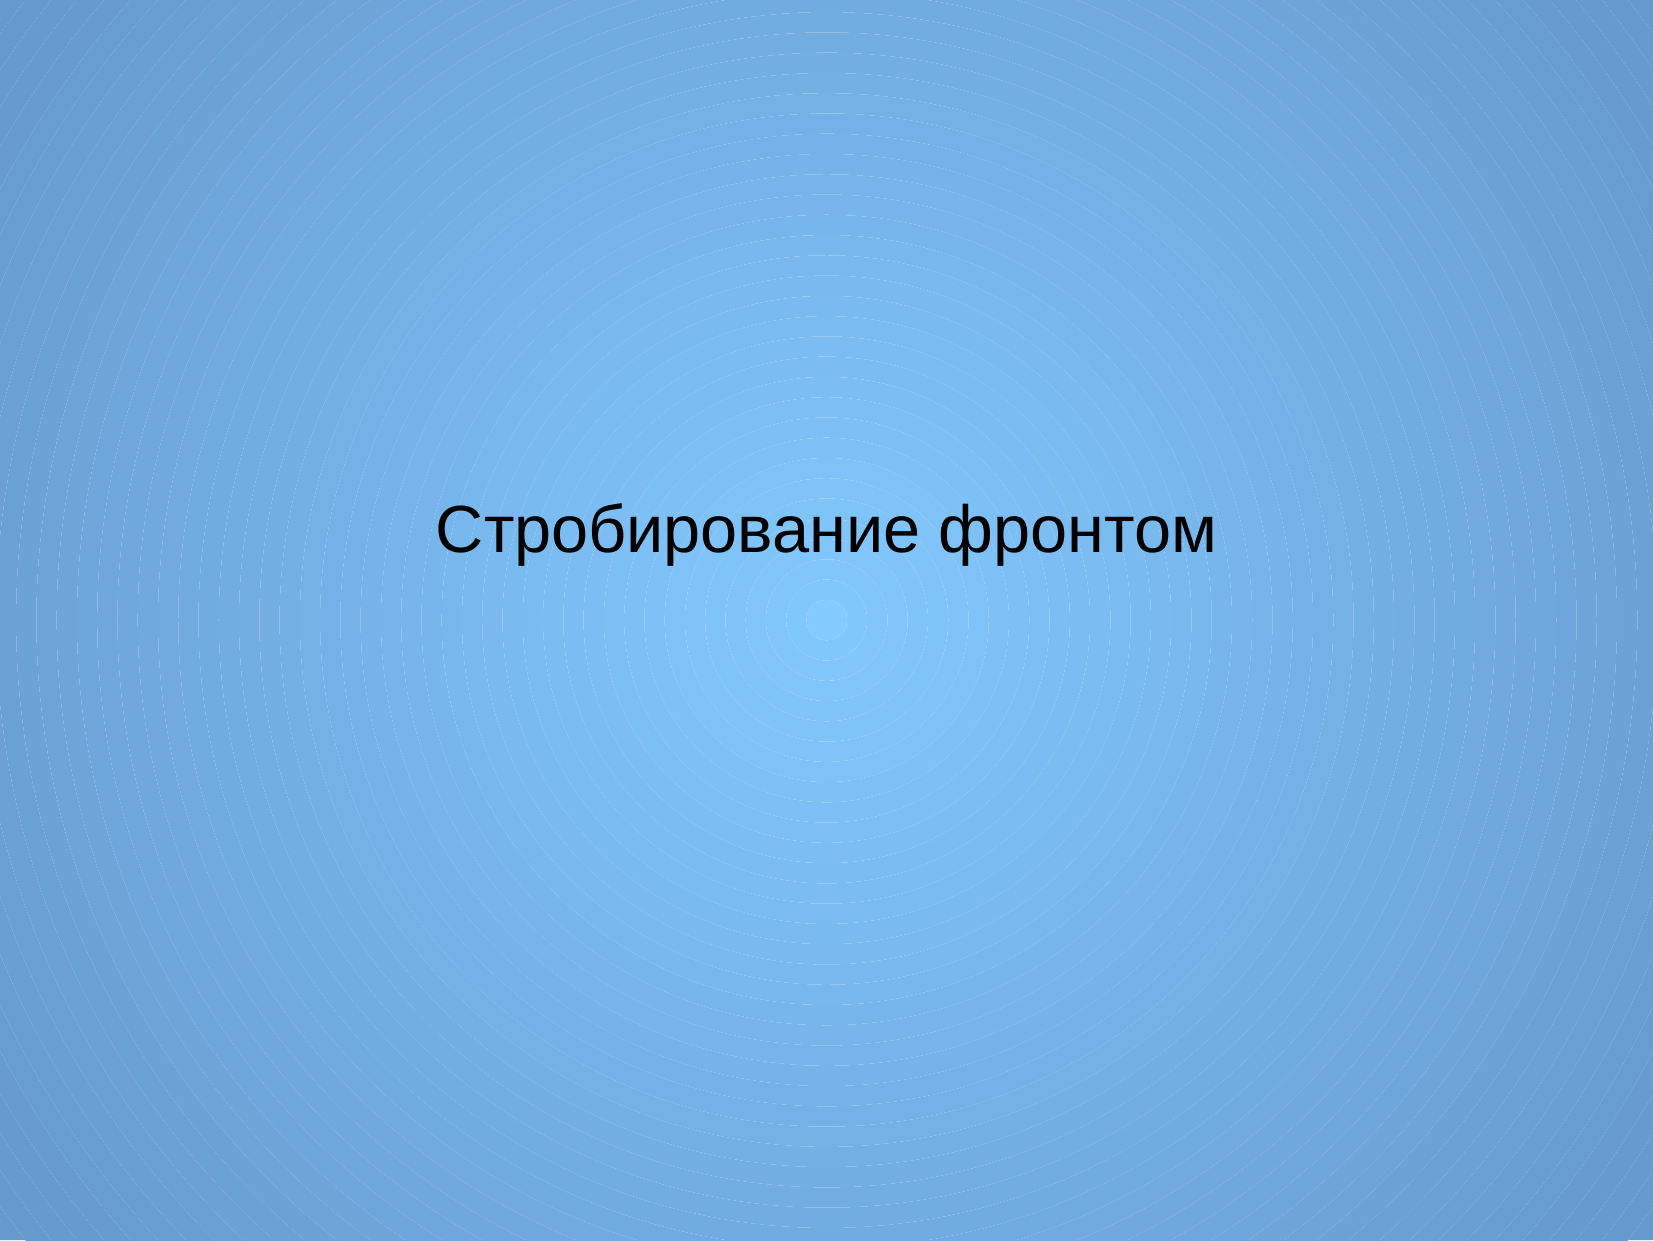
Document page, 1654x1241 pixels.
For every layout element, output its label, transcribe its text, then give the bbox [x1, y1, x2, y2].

subtitle Стробирование фронтом [82, 49, 1571, 1010]
